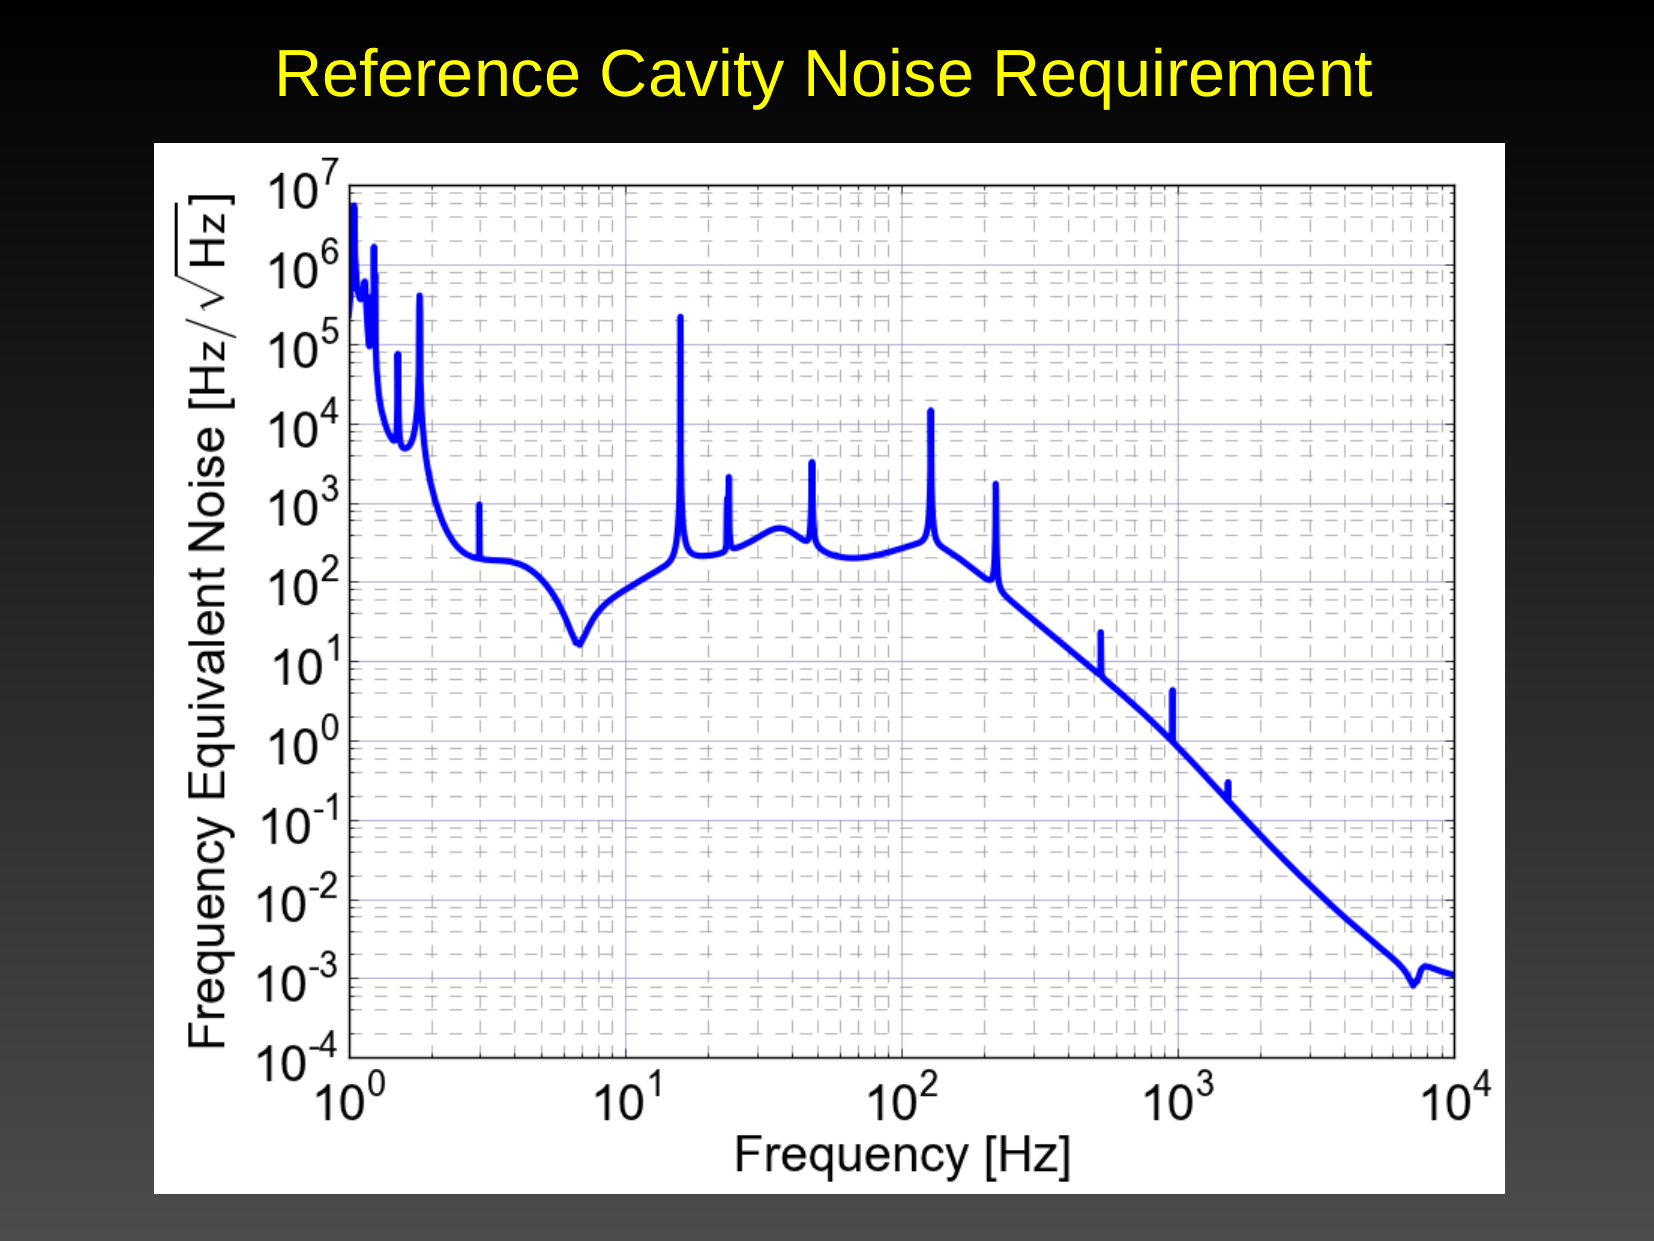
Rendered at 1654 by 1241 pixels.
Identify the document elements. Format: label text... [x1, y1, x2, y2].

text_box Reference Cavity Noise Requirement [259, 28, 1393, 118]
picture [154, 143, 1505, 1194]
